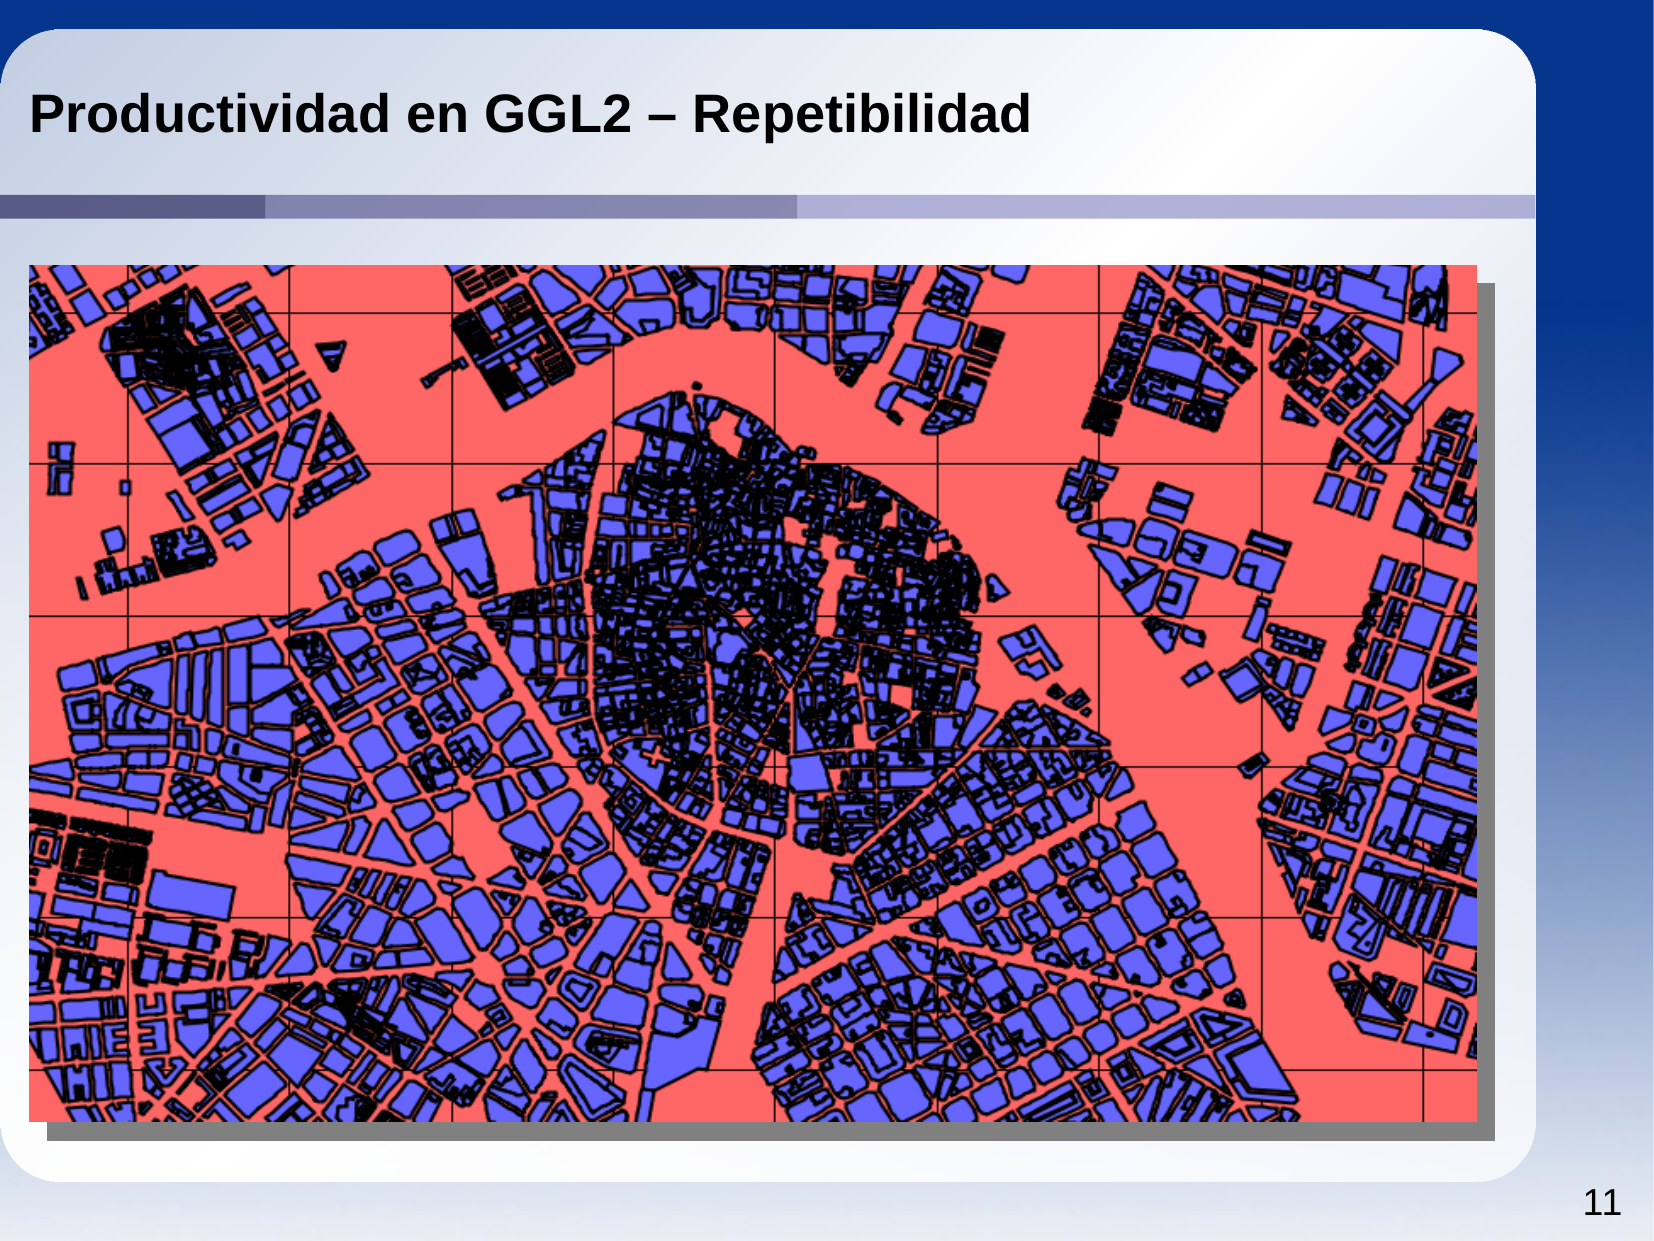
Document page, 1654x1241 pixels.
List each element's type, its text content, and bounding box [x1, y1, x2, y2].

title Productividad en GGL2 – Repetibilidad [29, 49, 1506, 178]
picture [29, 265, 1477, 1123]
picture [0, 0, 1654, 1241]
